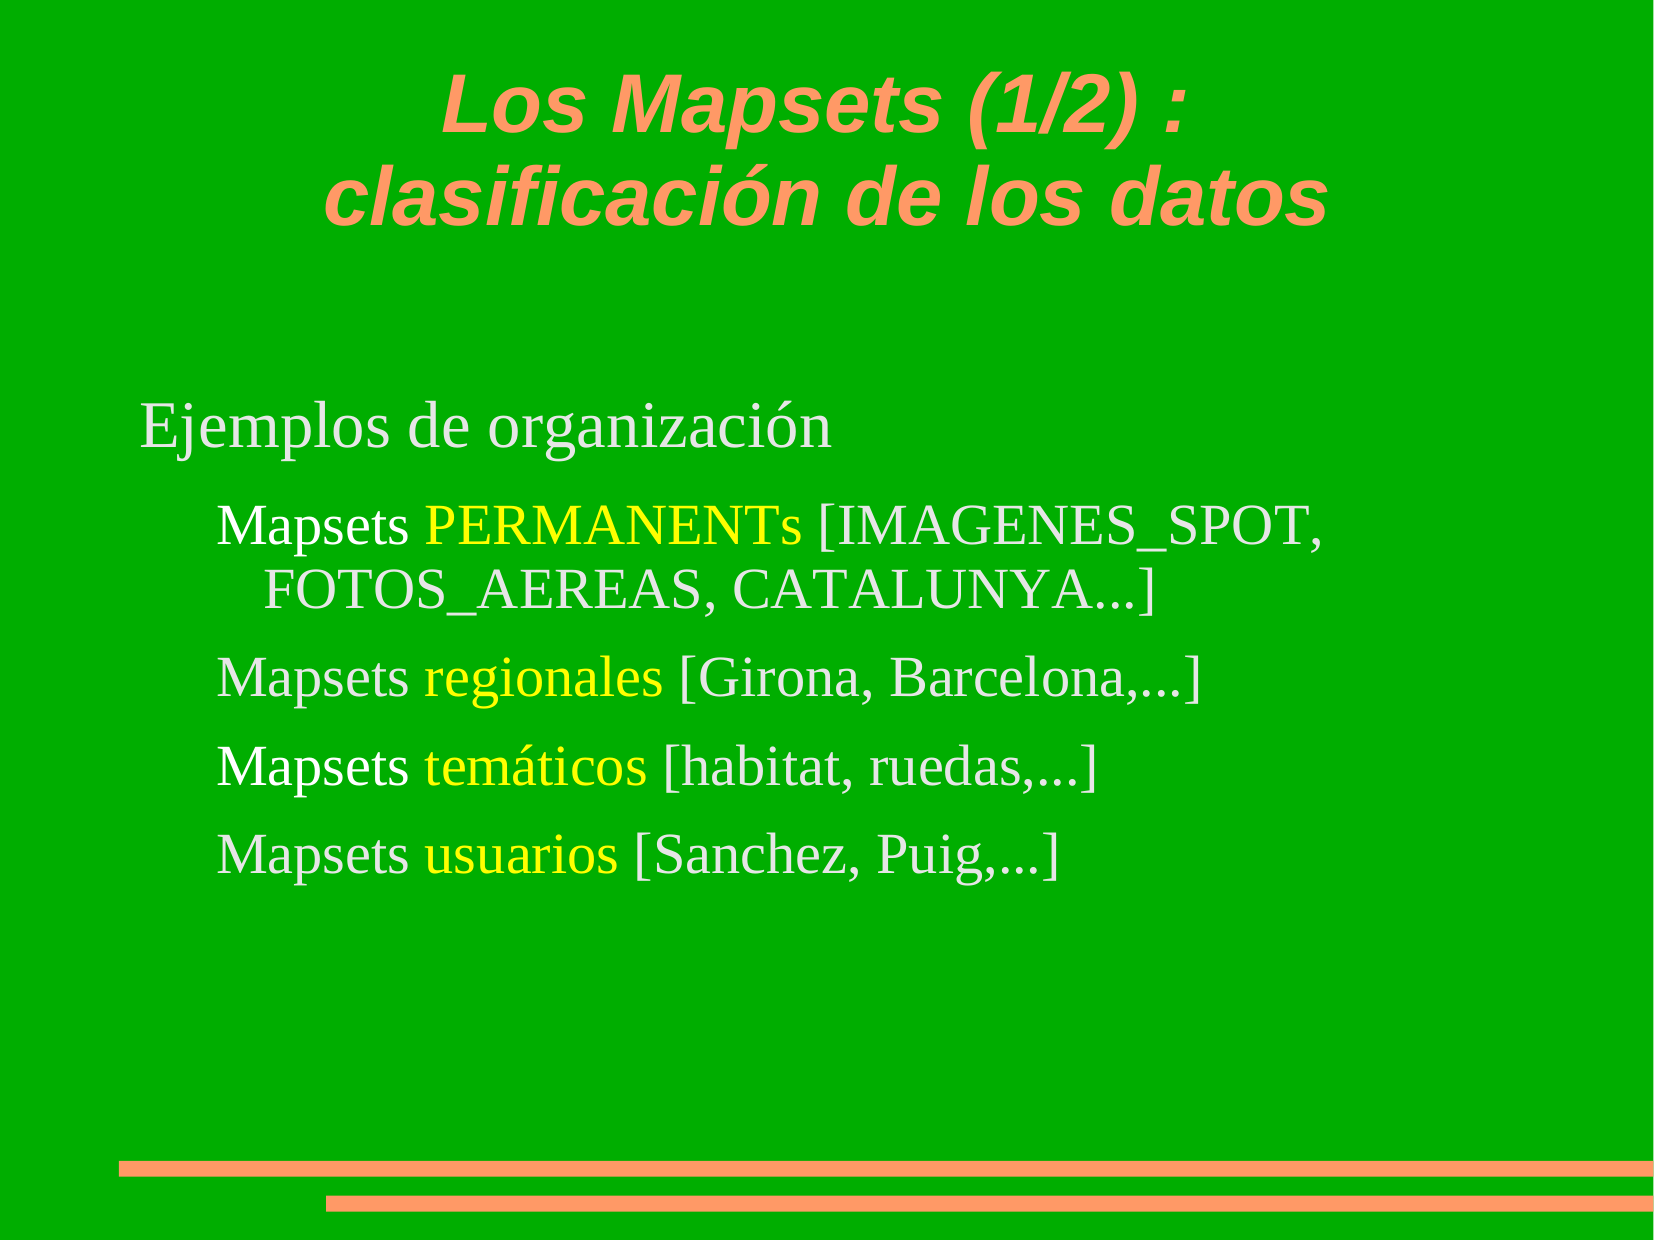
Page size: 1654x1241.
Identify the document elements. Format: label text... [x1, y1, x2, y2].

list Ejemplos de organización Mapsets PERMANENTs [IMAGENES_SPOT, FOTOS_AEREAS, CATALUNYA...] Mapsets regionales [Girona, Barcelona,...] Mapsets temáticos [habitat, ruedas,...] Mapsets usuarios [Sanchez, Puig,...] [121, 388, 1561, 1113]
title Los Mapsets (1/2) : clasificación de los datos [121, 46, 1534, 254]
